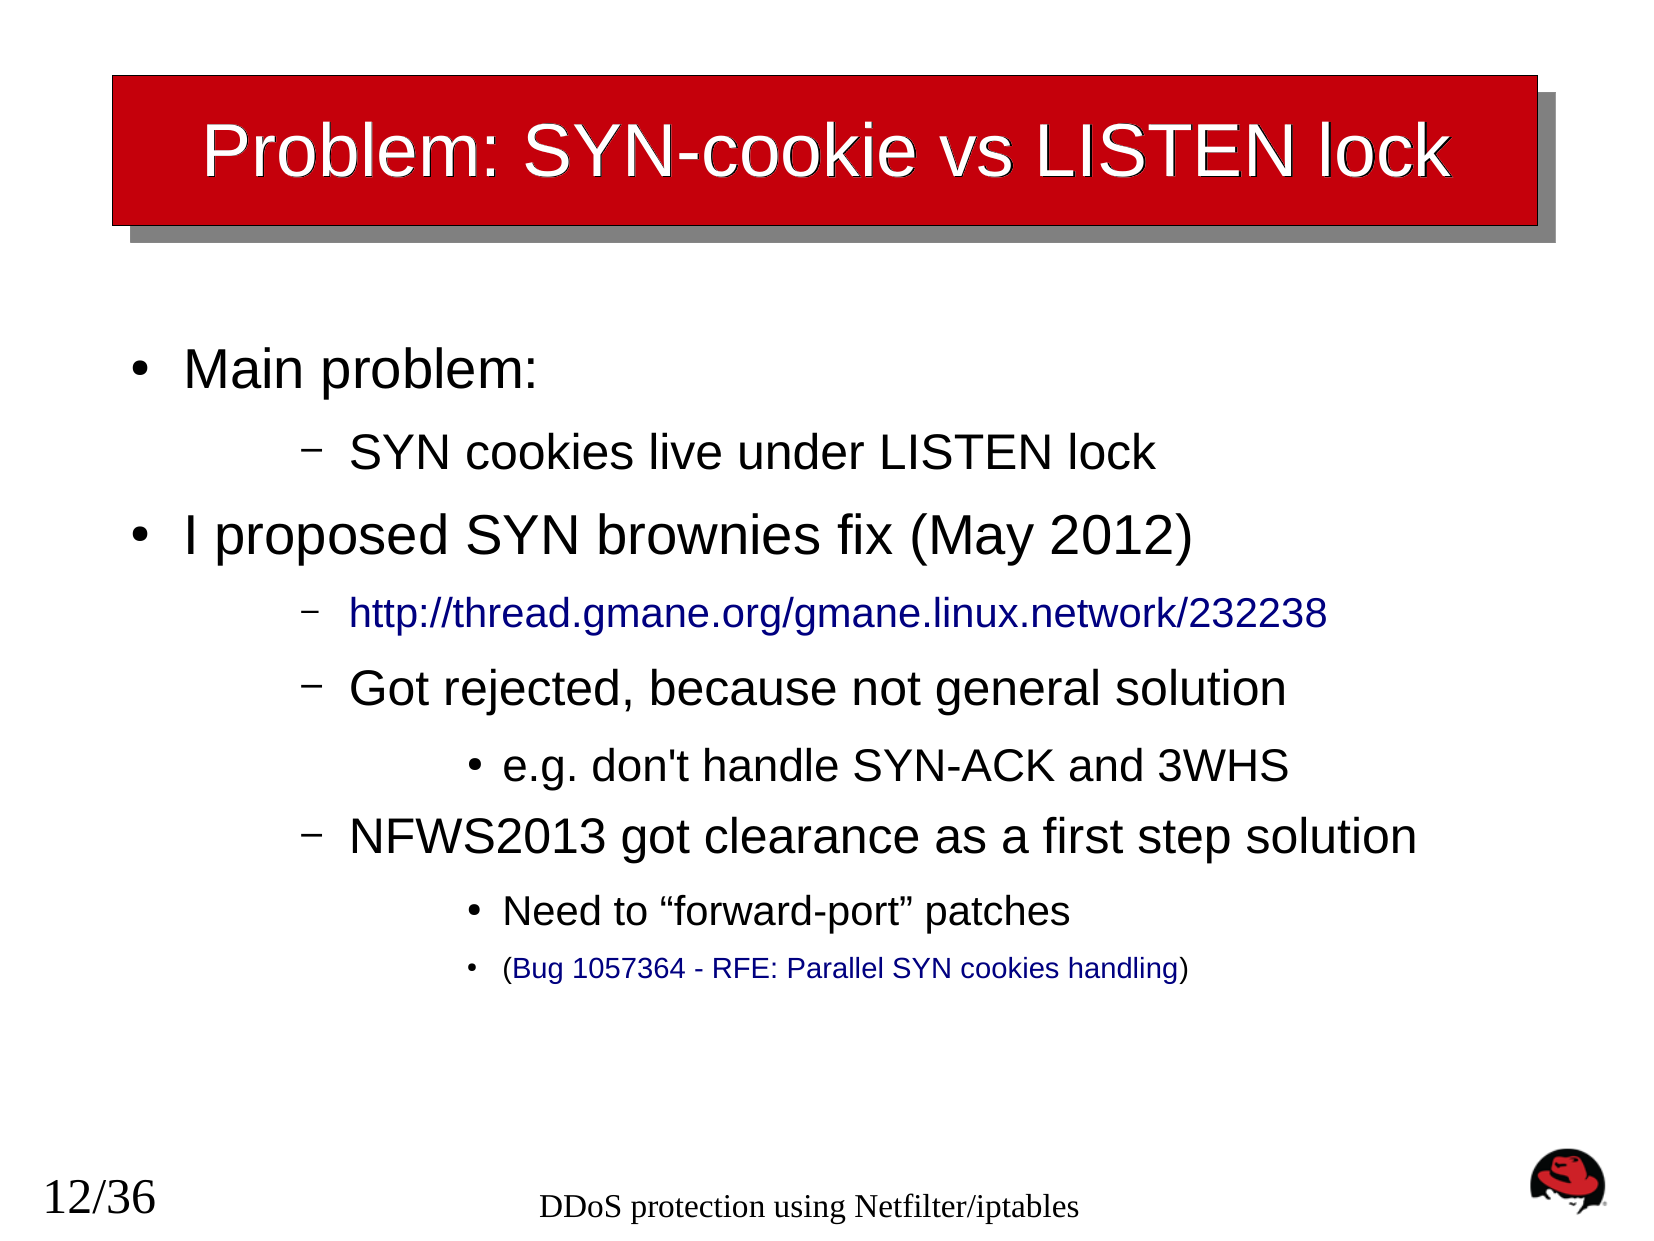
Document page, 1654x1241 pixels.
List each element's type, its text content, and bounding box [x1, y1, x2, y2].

title Problem: SYN-cookie vs LISTEN lock [116, 75, 1538, 226]
list Main problem: SYN cookies live under LISTEN lock I proposed SYN brownies fix (May 2012) http://thread.gmane.org/gmane.linux.network/232238 Got rejected, because not general solution e.g. don't handle SYN-ACK and 3WHS NFWS2013 got clearance as a first step solution Need to “forward-port” patches (Bug 1057364 - RFE: Parallel SYN cookies handling) [112, 337, 1538, 1126]
picture [1529, 1146, 1613, 1224]
